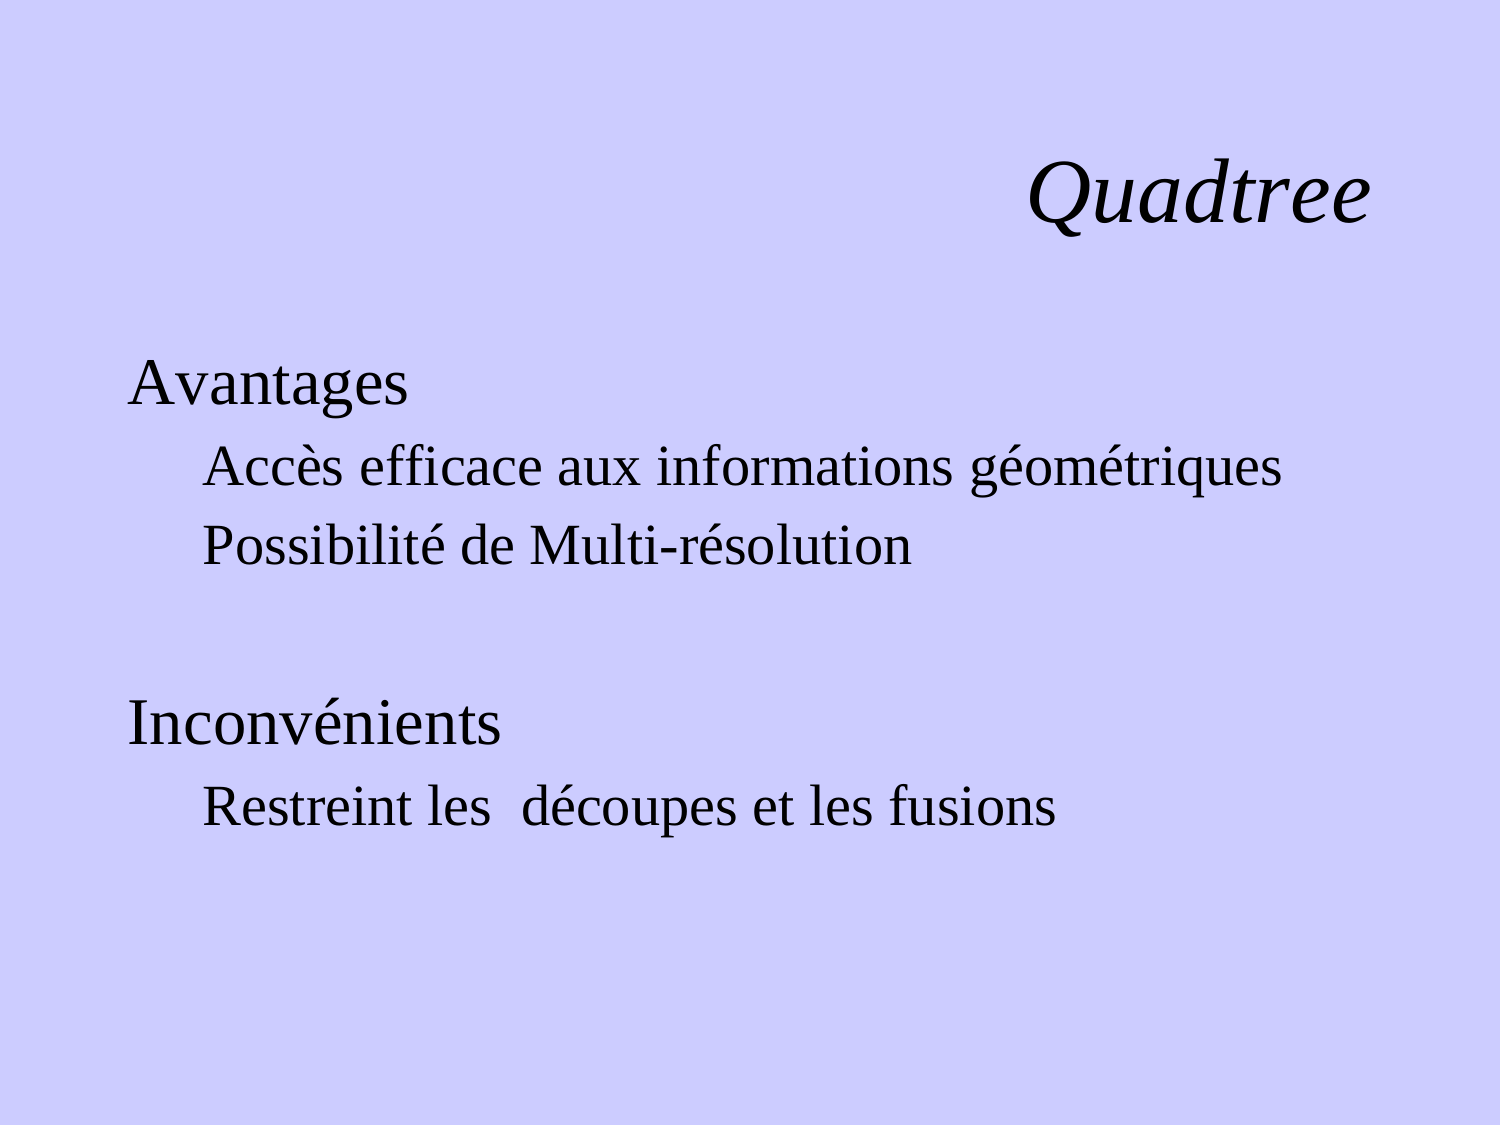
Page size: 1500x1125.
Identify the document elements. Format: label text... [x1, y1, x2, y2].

list Avantages Accès efficace aux informations géométriques Possibilité de Multi-résolution Inconvénients Restreint les découpes et les fusions [112, 337, 1388, 1013]
title Quadtree [112, 62, 1388, 250]
